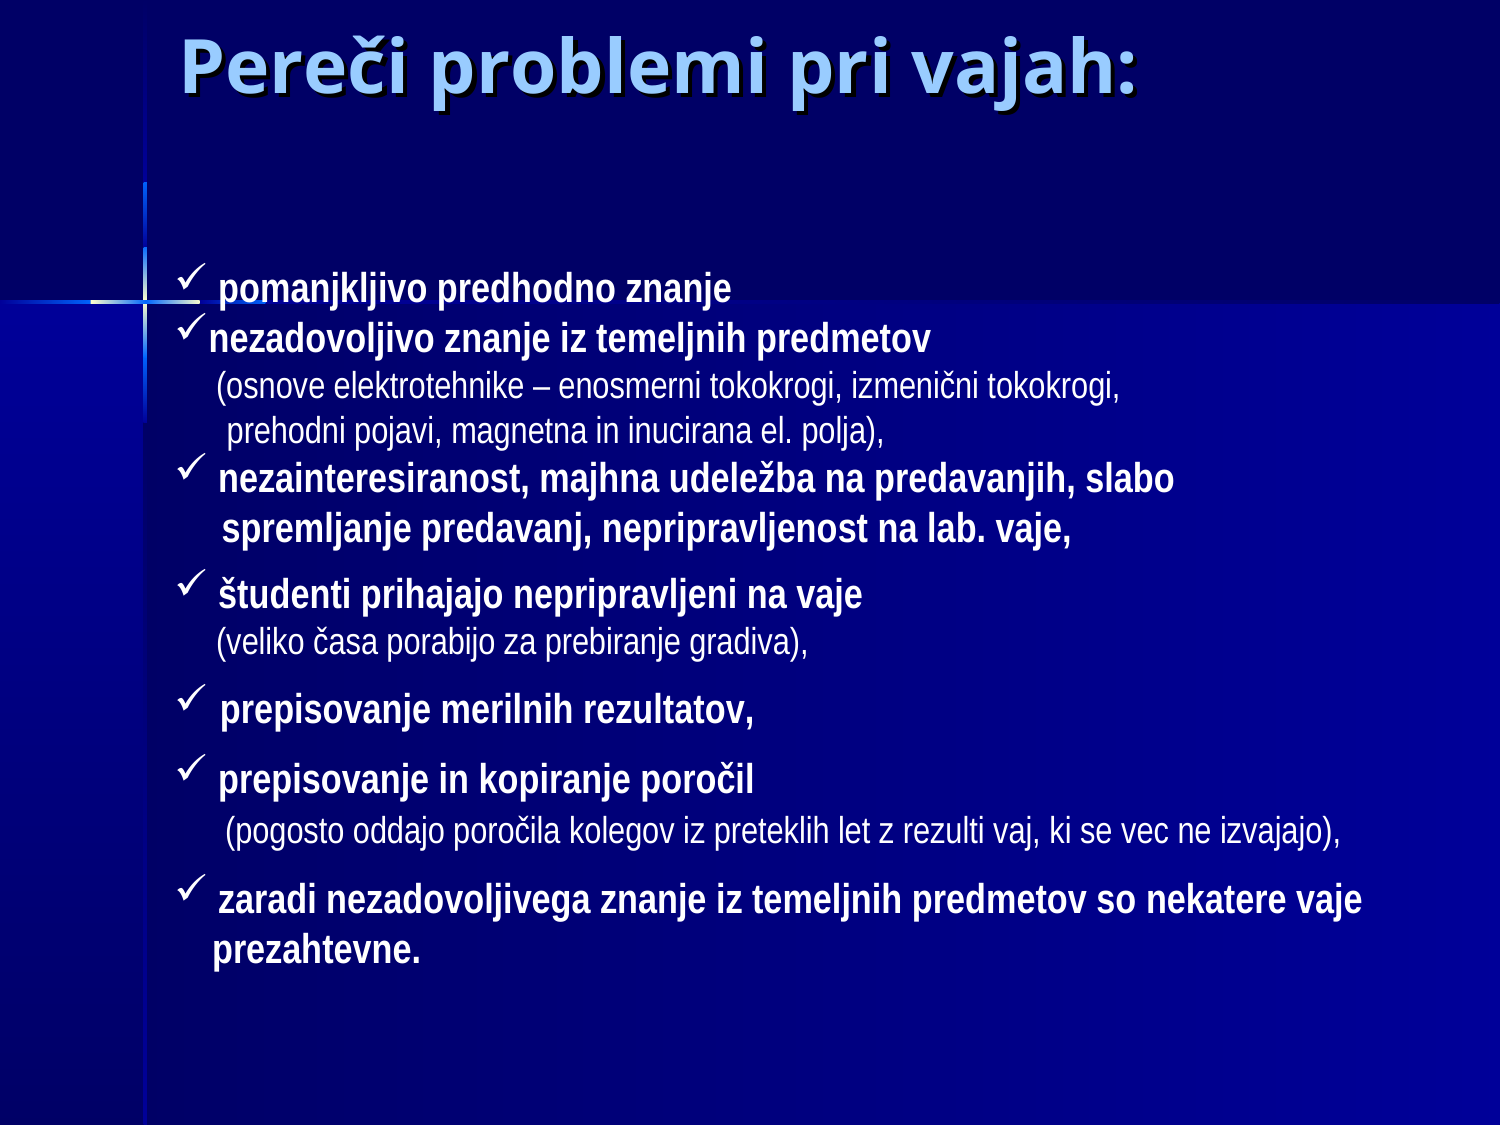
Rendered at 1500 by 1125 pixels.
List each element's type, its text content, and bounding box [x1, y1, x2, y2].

text_box študenti prihajajo nepripravljeni na vaje (veliko časa porabijo za prebiranje gradiva), prepisovanje merilnih rezultatov, prepisovanje in kopiranje poročil (pogosto oddajo poročila kolegov iz preteklih let z rezulti vaj, ki se vec ne izvajajo), zaradi nezadovoljivega znanje iz temeljnih predmetov so nekatere vaje prezahtevne. [159, 559, 1460, 1030]
text_box pomanjkljivo predhodno znanje nezadovoljivo znanje iz temeljnih predmetov (osnove elektrotehnike – enosmerni tokokrogi, izmenični tokokrogi, prehodni pojavi, magnetna in inucirana el. polja), nezainteresiranost, majhna udeležba na predavanjih, slabo spremljanje predavanj, nepripravljenost na lab. vaje, [159, 252, 1460, 559]
title Pereči problemi pri vajah: [171, 0, 1418, 120]
